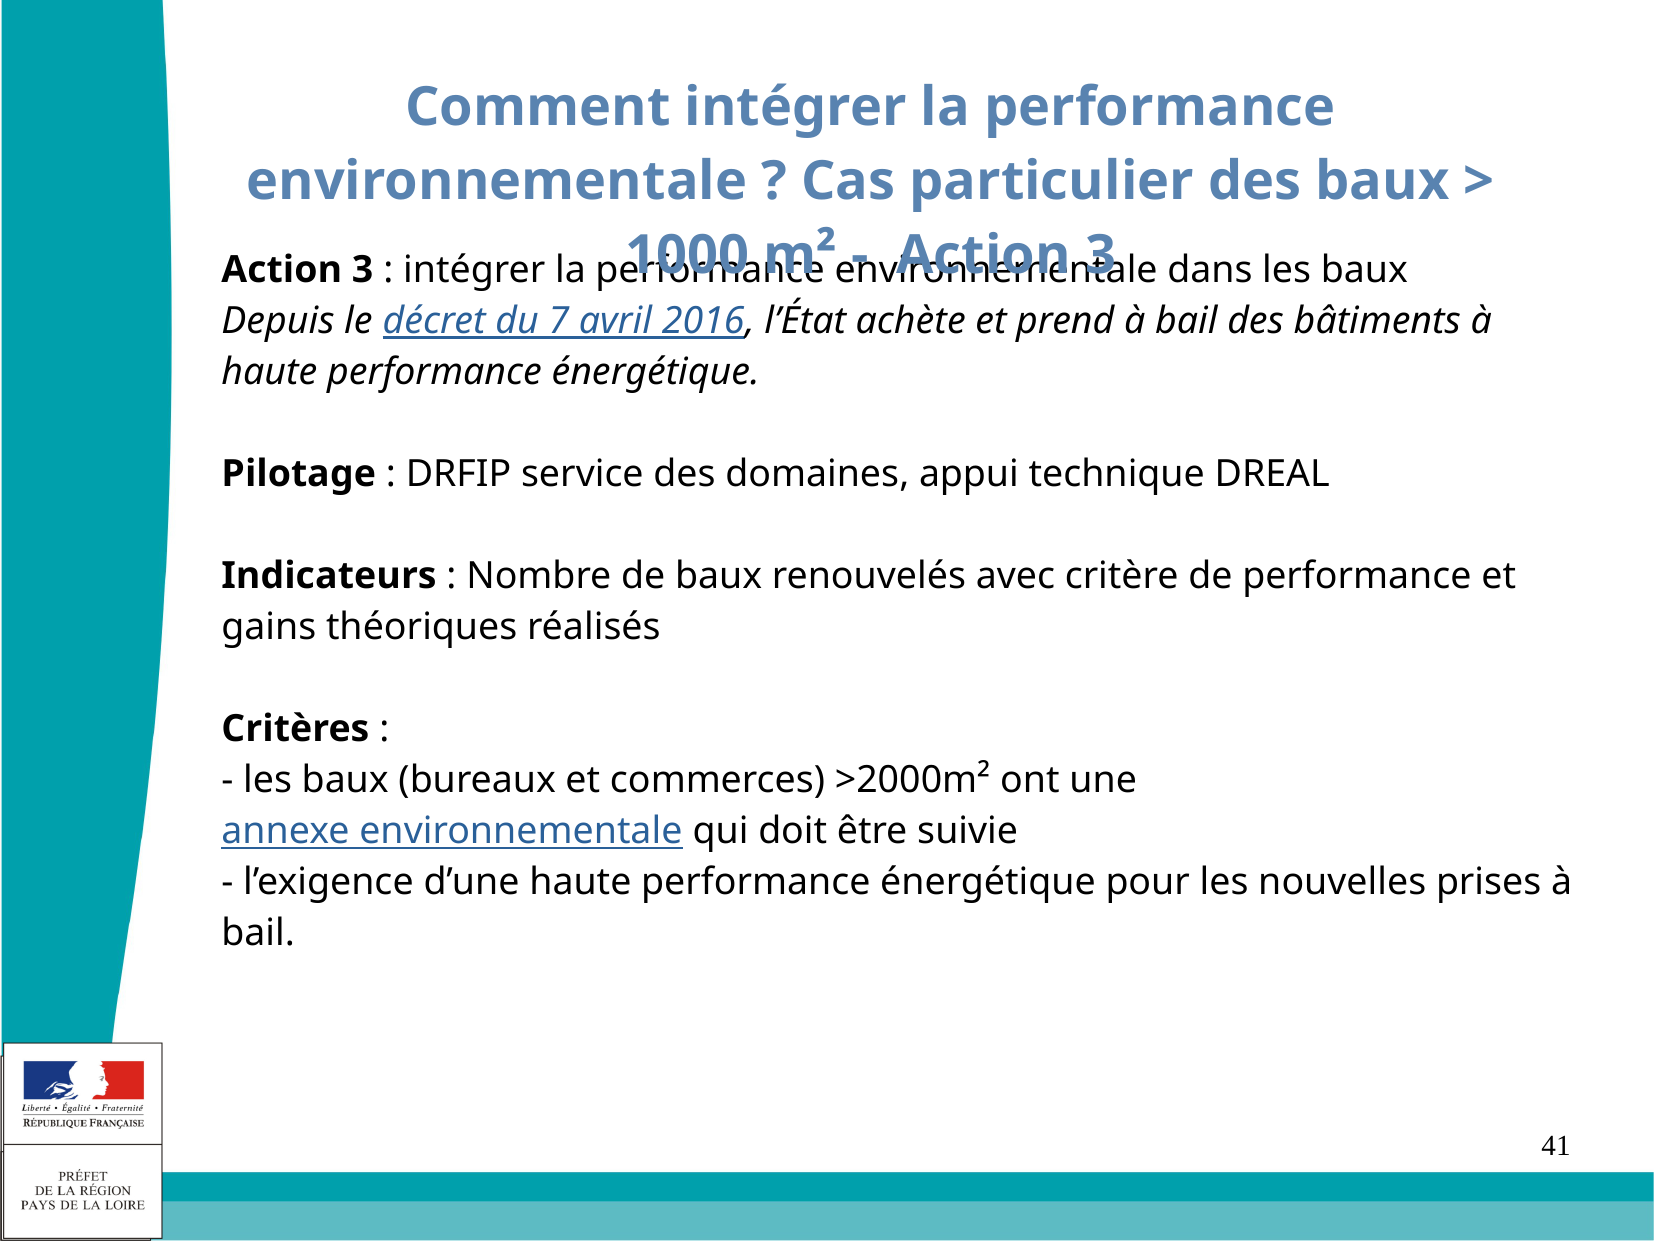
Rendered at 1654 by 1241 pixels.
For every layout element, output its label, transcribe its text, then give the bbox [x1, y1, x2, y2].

text_box Comment intégrer la performance environnementale ? Cas particulier des baux > 1000 m² - Action 3 [206, 59, 1536, 184]
picture [0, 0, 1654, 1241]
text_box Action 3 : intégrer la performance environnementale dans les baux Depuis le décret du 7 avril 2016, l’État achète et prend à bail des bâtiments à haute performance énergétique. Pilotage : DRFIP service des domaines, appui technique DREAL Indicateurs : Nombre de baux renouvelés avec critère de performance et gains théoriques réalisés Critères : - les baux (bureaux et commerces) >2000m² ont une annexe environnementale qui doit être suivie - l’exigence d’une haute performance énergétique pour les nouvelles prises à bail. [206, 234, 1595, 775]
